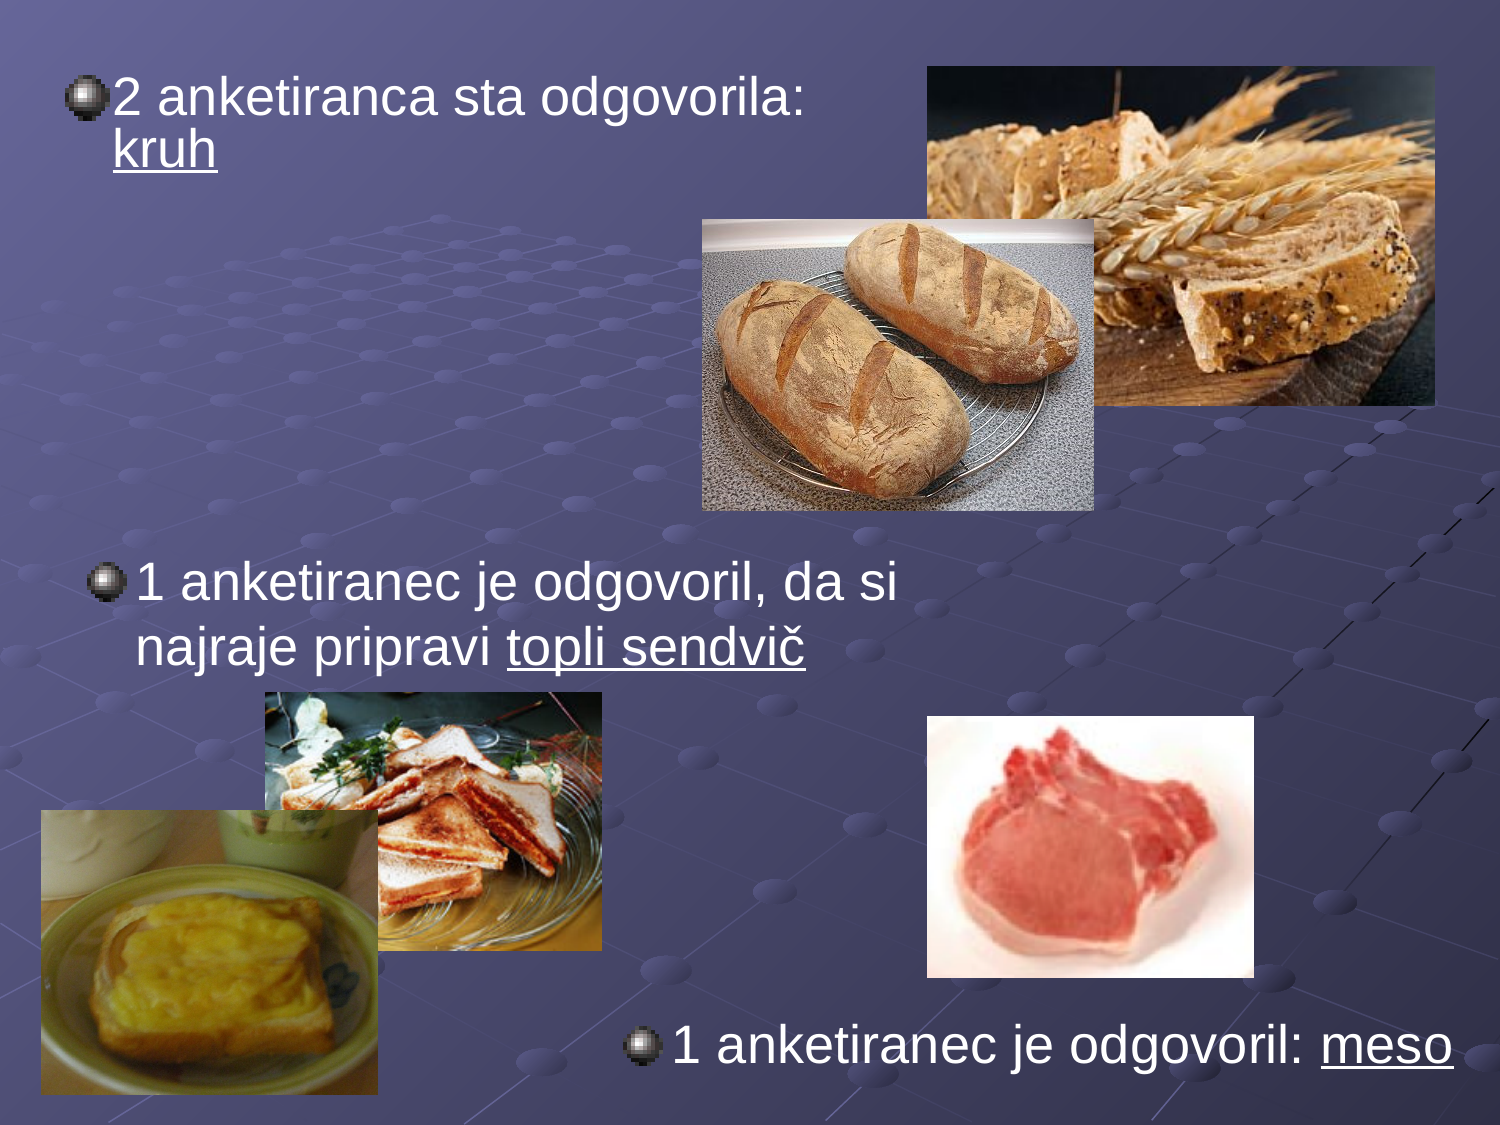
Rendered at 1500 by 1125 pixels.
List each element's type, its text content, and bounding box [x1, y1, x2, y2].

text_box 1 anketiranec je odgovoril, da si najraje pripravi topli sendvič [64, 538, 965, 662]
picture [702, 66, 1435, 511]
picture [927, 716, 1254, 978]
picture [615, 1018, 663, 1066]
text_box 1 anketiranec je odgovoril: meso [600, 1002, 1500, 1125]
picture [79, 555, 127, 602]
list 2 anketiranca sta odgovorila: kruh [41, 66, 927, 190]
picture [41, 692, 602, 1095]
